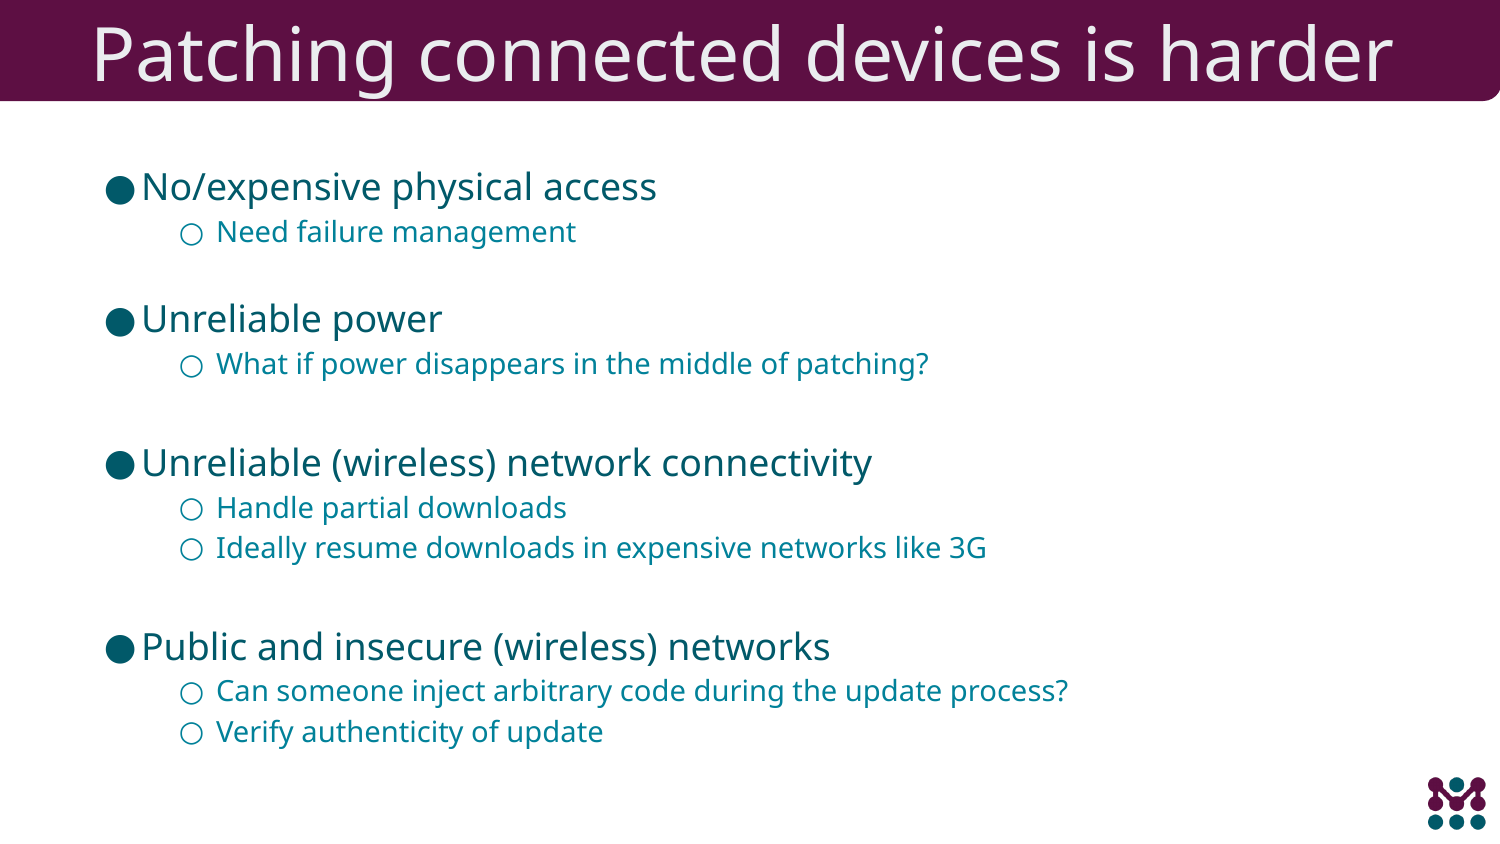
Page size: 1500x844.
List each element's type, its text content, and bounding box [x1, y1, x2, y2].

picture [1413, 762, 1500, 844]
title Patching connected devices is harder [75, 0, 1425, 112]
list No/expensive physical access Need failure management Unreliable power What if power disappears in the middle of patching? Unreliable (wireless) network connectivity Handle partial downloads Ideally resume downloads in expensive networks like 3G Public and insecure (wireless) networks Can someone inject arbitrary code during the update process? Verify authenticity of update [51, 141, 1449, 831]
